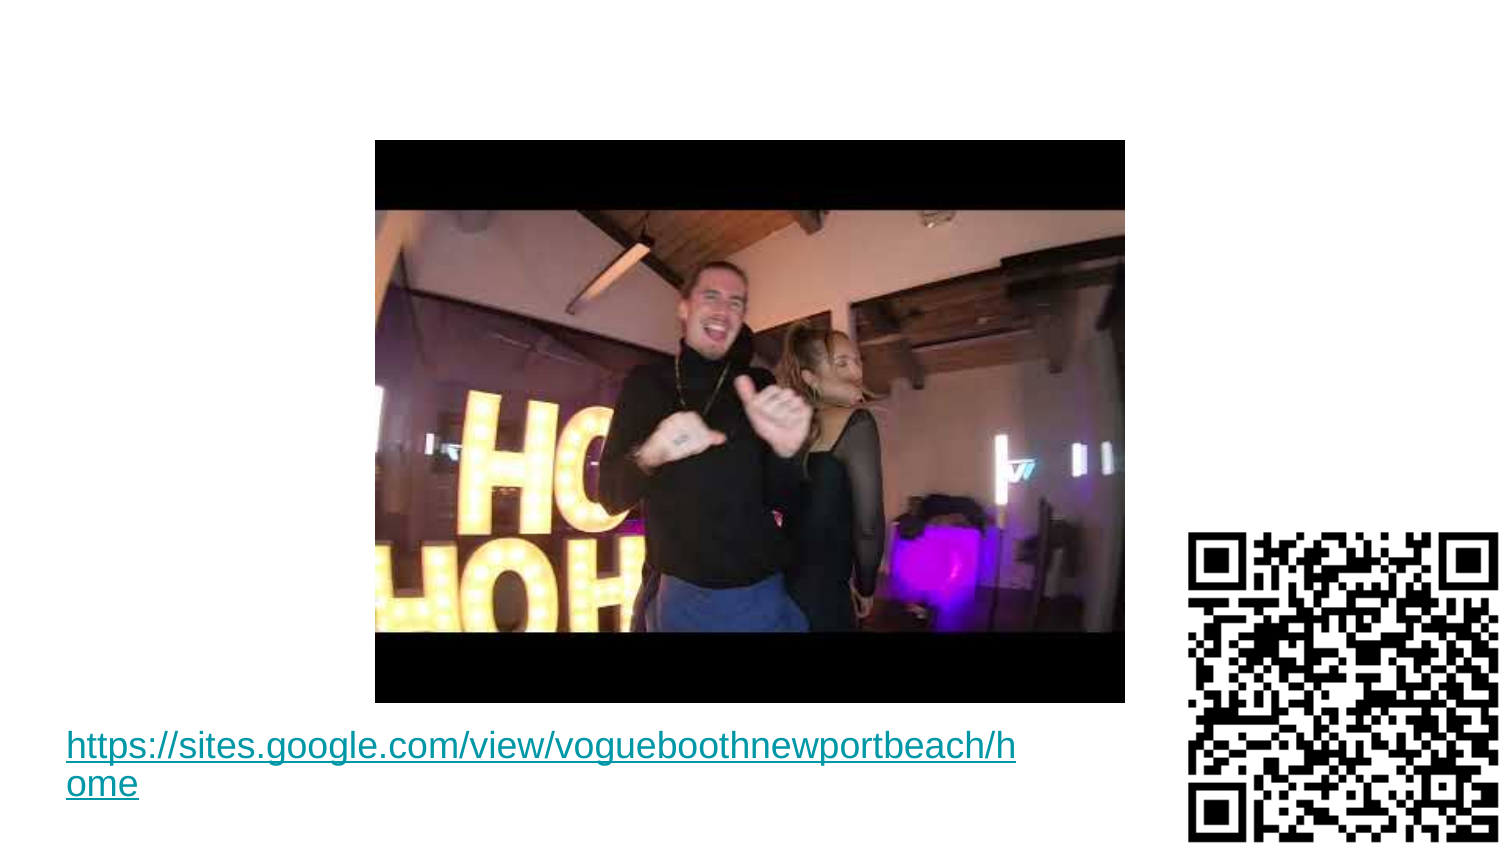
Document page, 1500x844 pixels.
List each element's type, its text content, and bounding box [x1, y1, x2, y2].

picture [375, 140, 1125, 704]
picture [1187, 531, 1500, 844]
list https://sites.google.com/view/vogueboothnewportbeach/home [51, 694, 1036, 794]
